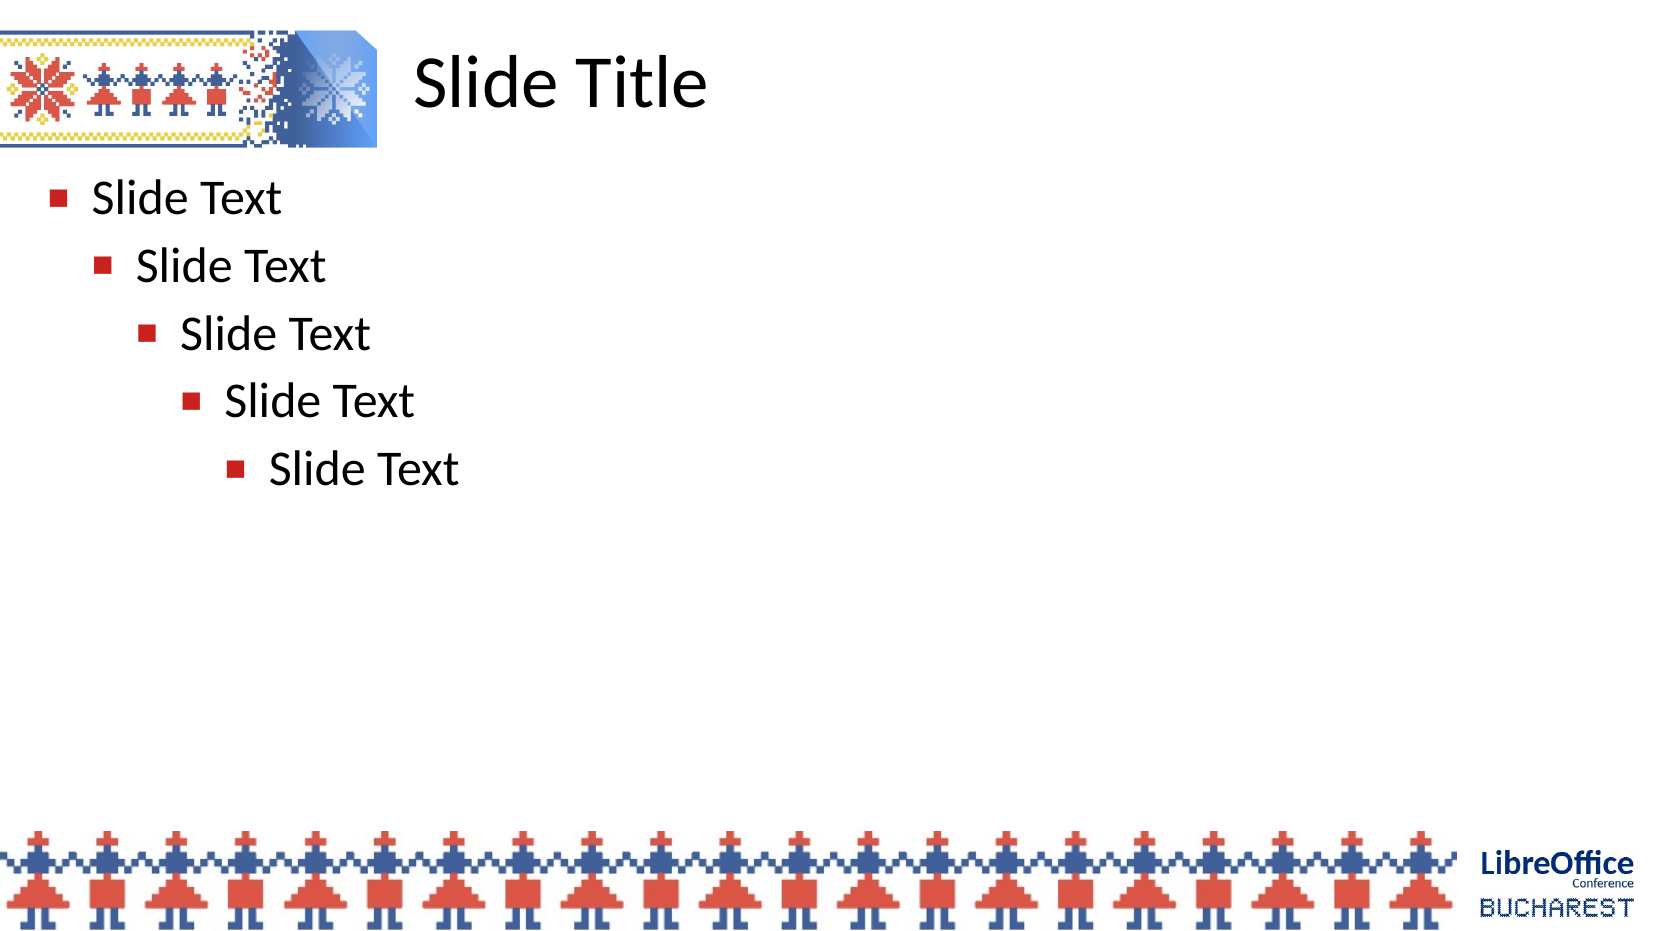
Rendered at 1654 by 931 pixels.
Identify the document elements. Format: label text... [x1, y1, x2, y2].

list Slide Text Slide Text Slide Text Slide Text Slide Text [47, 177, 1625, 798]
picture [1580, 812, 1640, 931]
title Slide Title [413, 29, 1625, 148]
